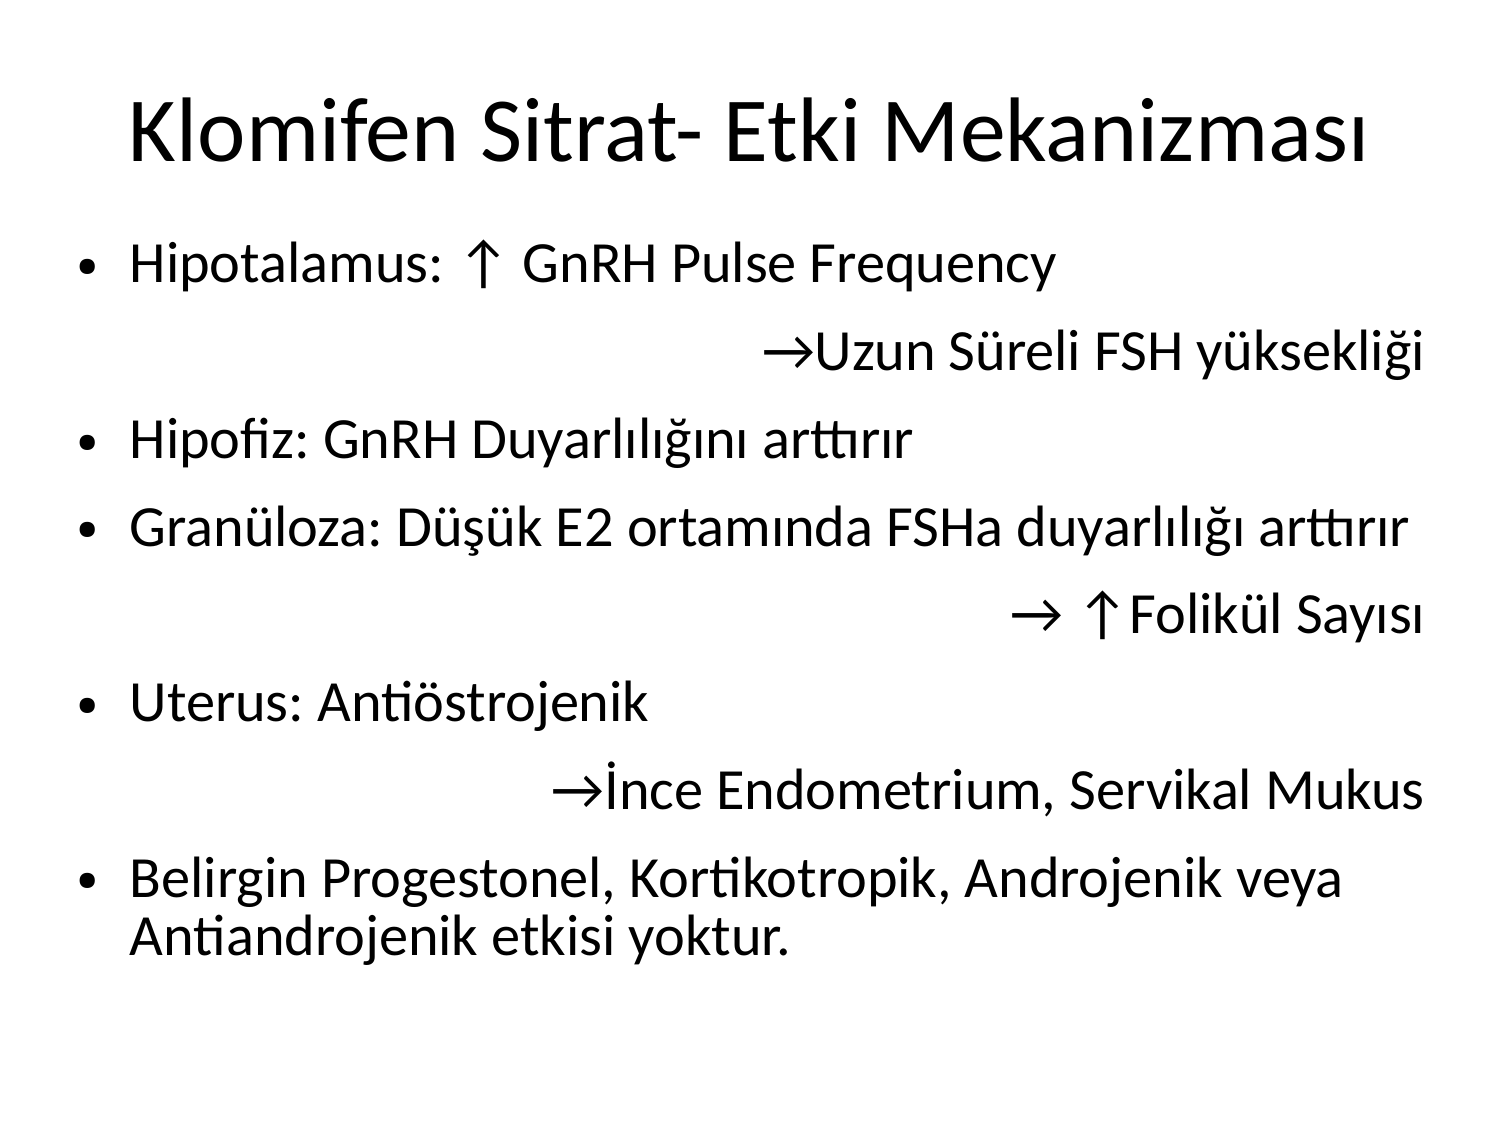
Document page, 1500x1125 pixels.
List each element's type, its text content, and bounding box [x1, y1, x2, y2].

list Hipotalamus: ↑ GnRH Pulse Frequency →Uzun Süreli FSH yüksekliği Hipofiz: GnRH Duyarlılığını arttırır Granüloza: Düşük E2 ortamında FSHa duyarlılığı arttırır → ↑Folikül Sayısı Uterus: Antiöstrojenik →İnce Endometrium, Servikal Mukus Belirgin Progestonel, Kortikotropik, Androjenik veya Antiandrojenik etkisi yoktur. [59, 238, 1426, 1093]
title Klomifen Sitrat- Etki Mekanizması [75, 45, 1425, 233]
